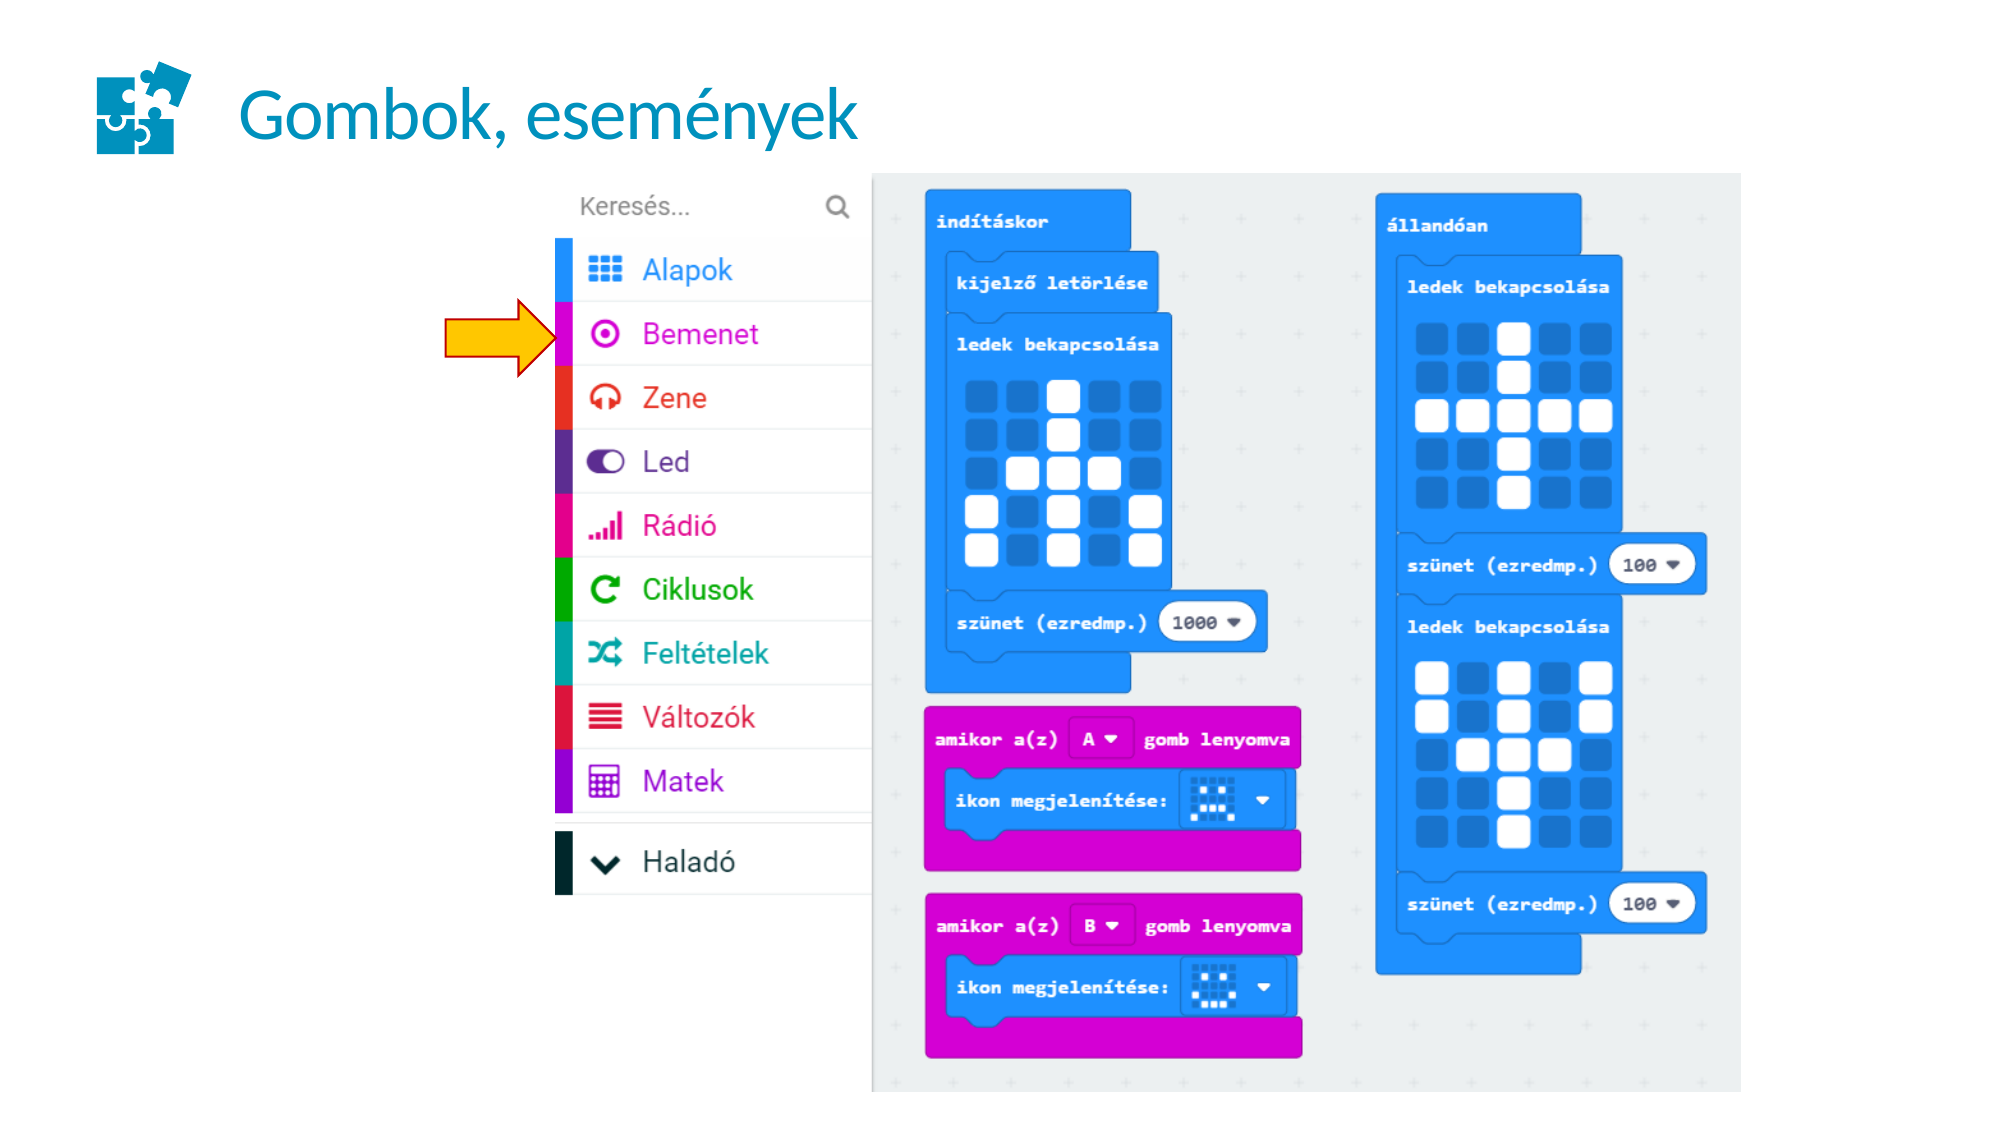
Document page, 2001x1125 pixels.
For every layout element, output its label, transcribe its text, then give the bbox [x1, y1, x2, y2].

text_box [445, 300, 556, 376]
title Gombok, események [238, 78, 1922, 174]
picture [555, 173, 1741, 1092]
